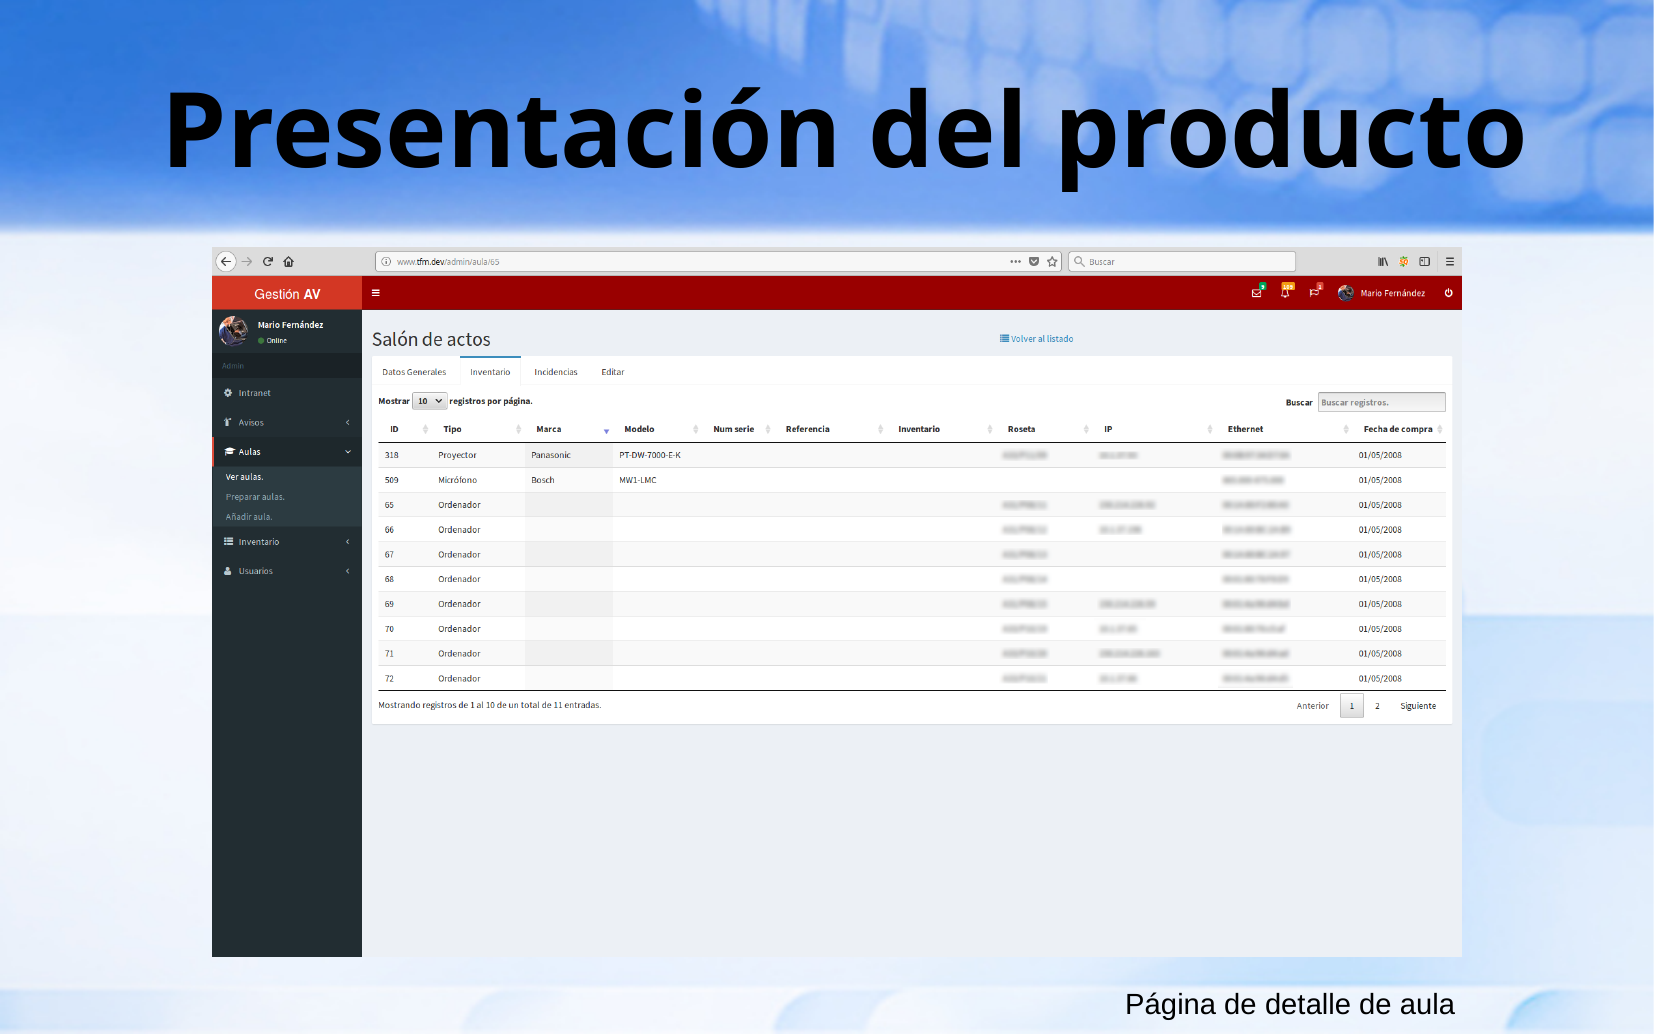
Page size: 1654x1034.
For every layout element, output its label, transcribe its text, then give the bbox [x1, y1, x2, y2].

picture [0, 0, 1654, 1034]
text_box Página de detalle de aula [1110, 980, 1559, 1028]
title Presentación del producto [82, 41, 1571, 214]
